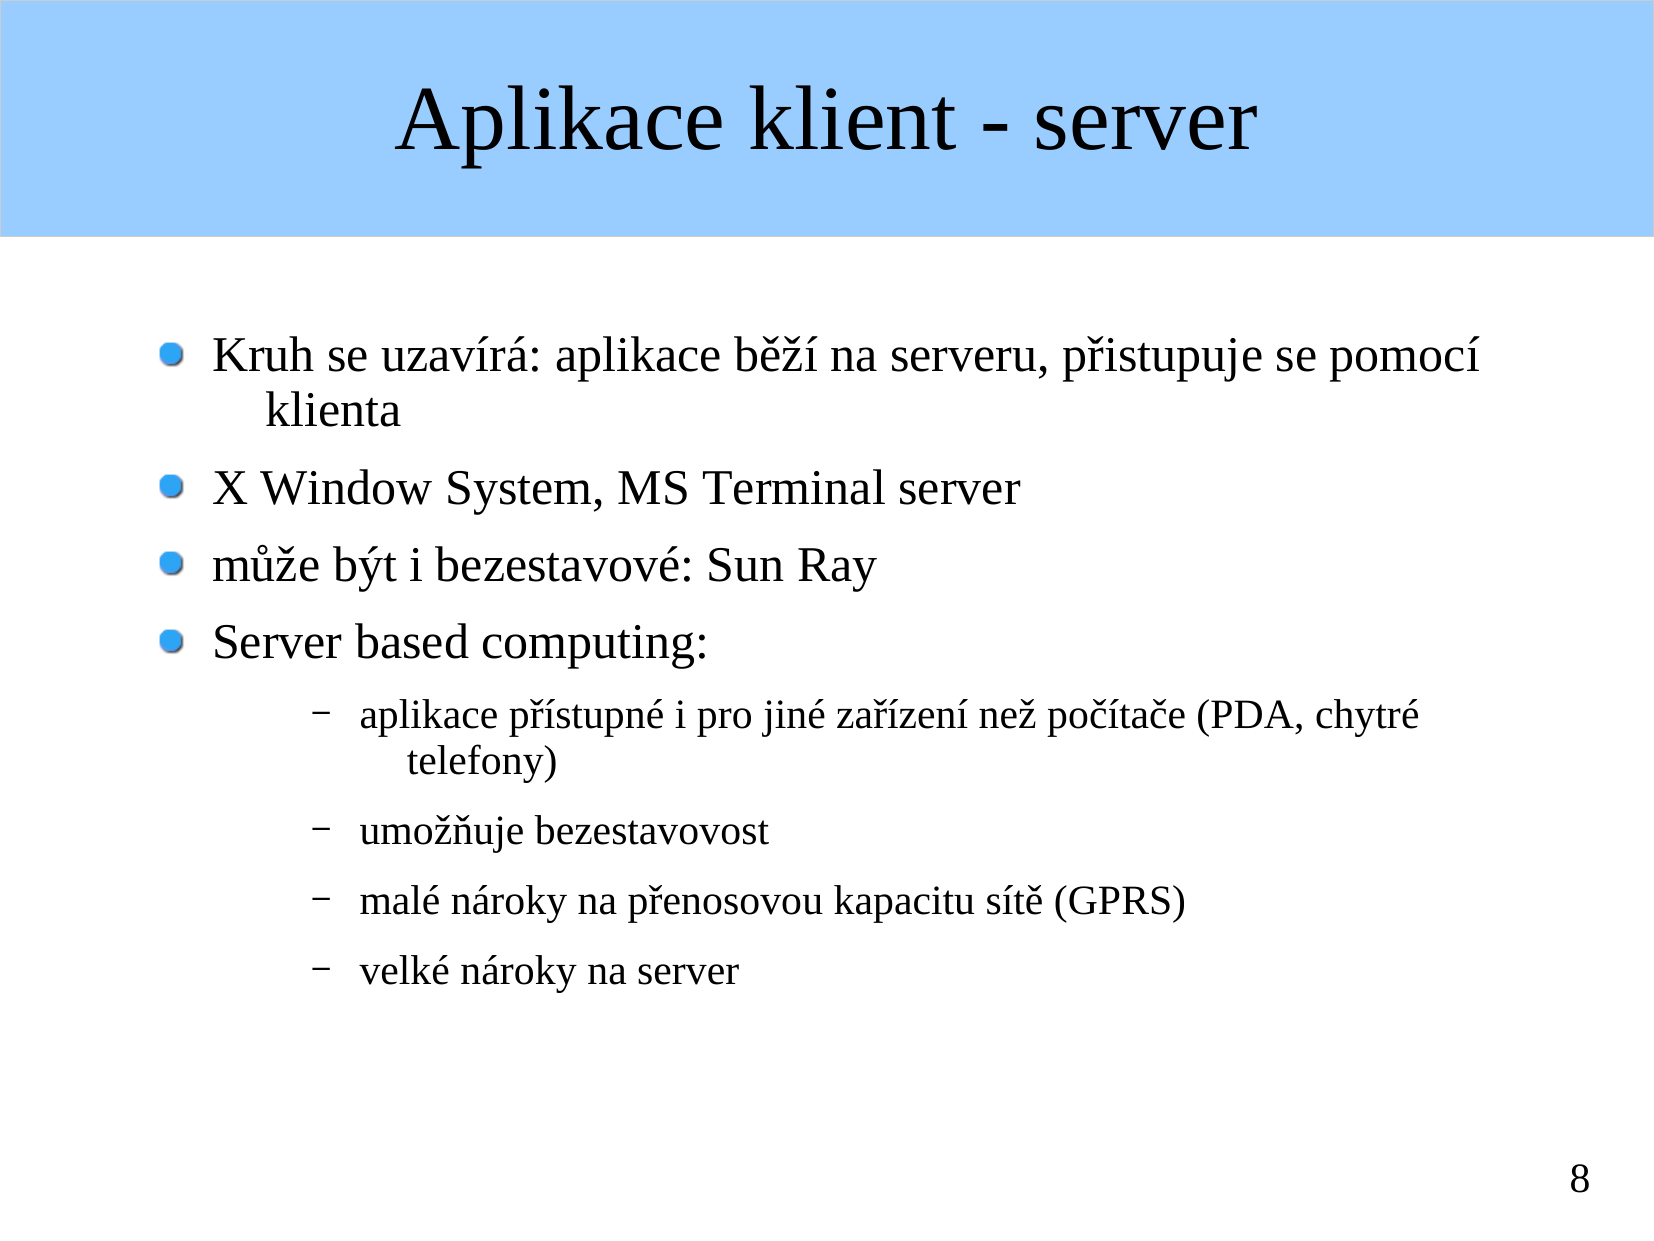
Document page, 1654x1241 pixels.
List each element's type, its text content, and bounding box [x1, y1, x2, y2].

list Kruh se uzavírá: aplikace běží na serveru, přistupuje se pomocí klienta X Window System, MS Terminal server může být i bezestavové: Sun Ray Server based computing: aplikace přístupné i pro jiné zařízení než počítače (PDA, chytré telefony) umožňuje bezestavovost malé nároky na přenosovou kapacitu sítě (GPRS) velké nároky na server [123, 327, 1536, 1164]
title Aplikace klient - server [0, 0, 1654, 237]
